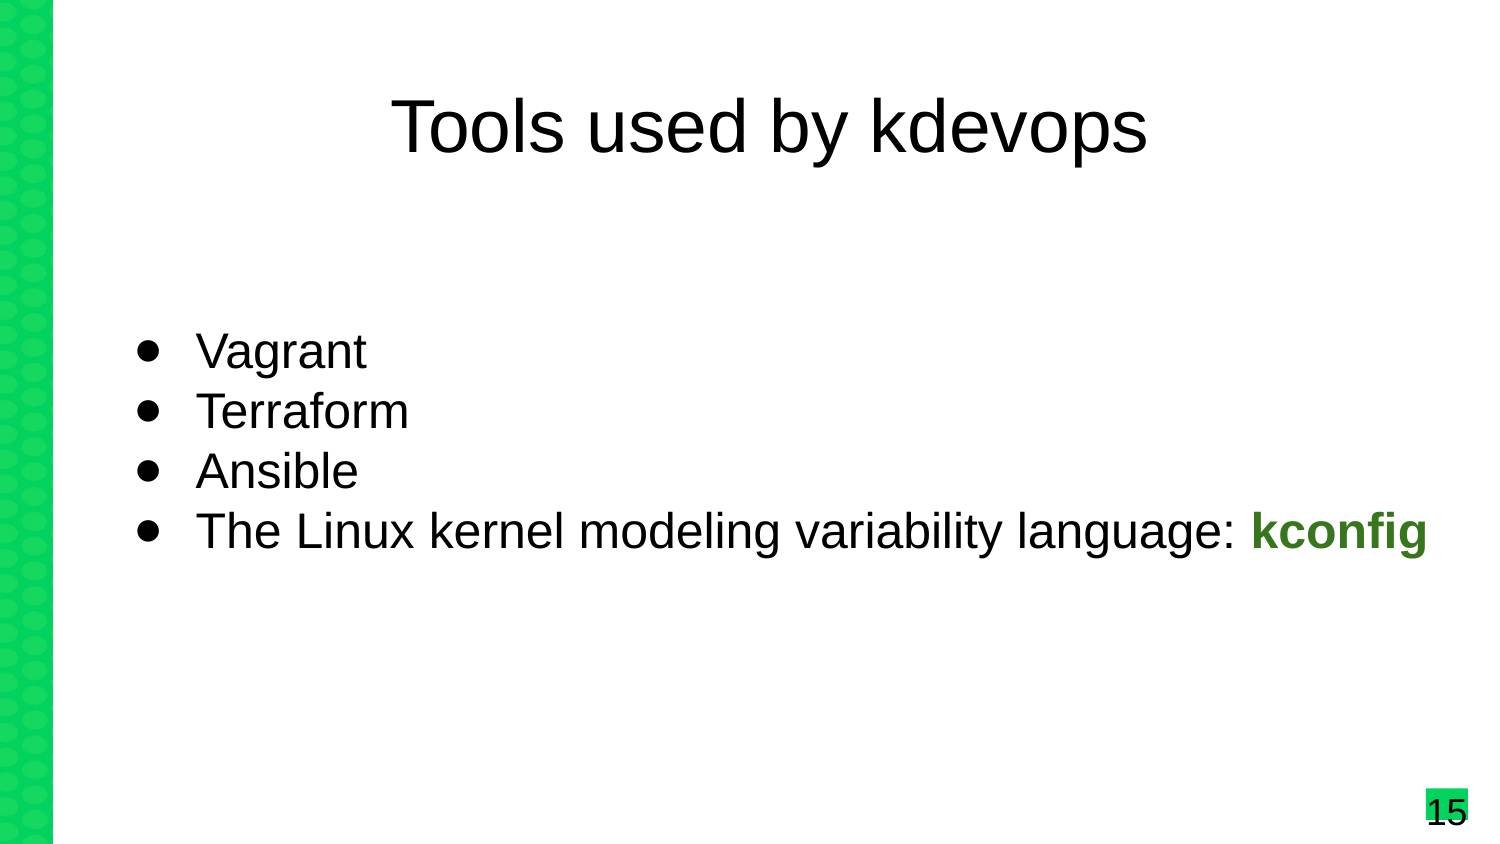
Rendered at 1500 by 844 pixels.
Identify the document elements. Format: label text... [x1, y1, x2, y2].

text_box <number> [1425, 788, 1468, 820]
text_box Tools used by kdevops [143, 70, 1397, 192]
picture [0, 0, 53, 844]
text_box Vagrant Terraform Ansible The Linux kernel modeling variability language: kconfig [105, 310, 1456, 767]
